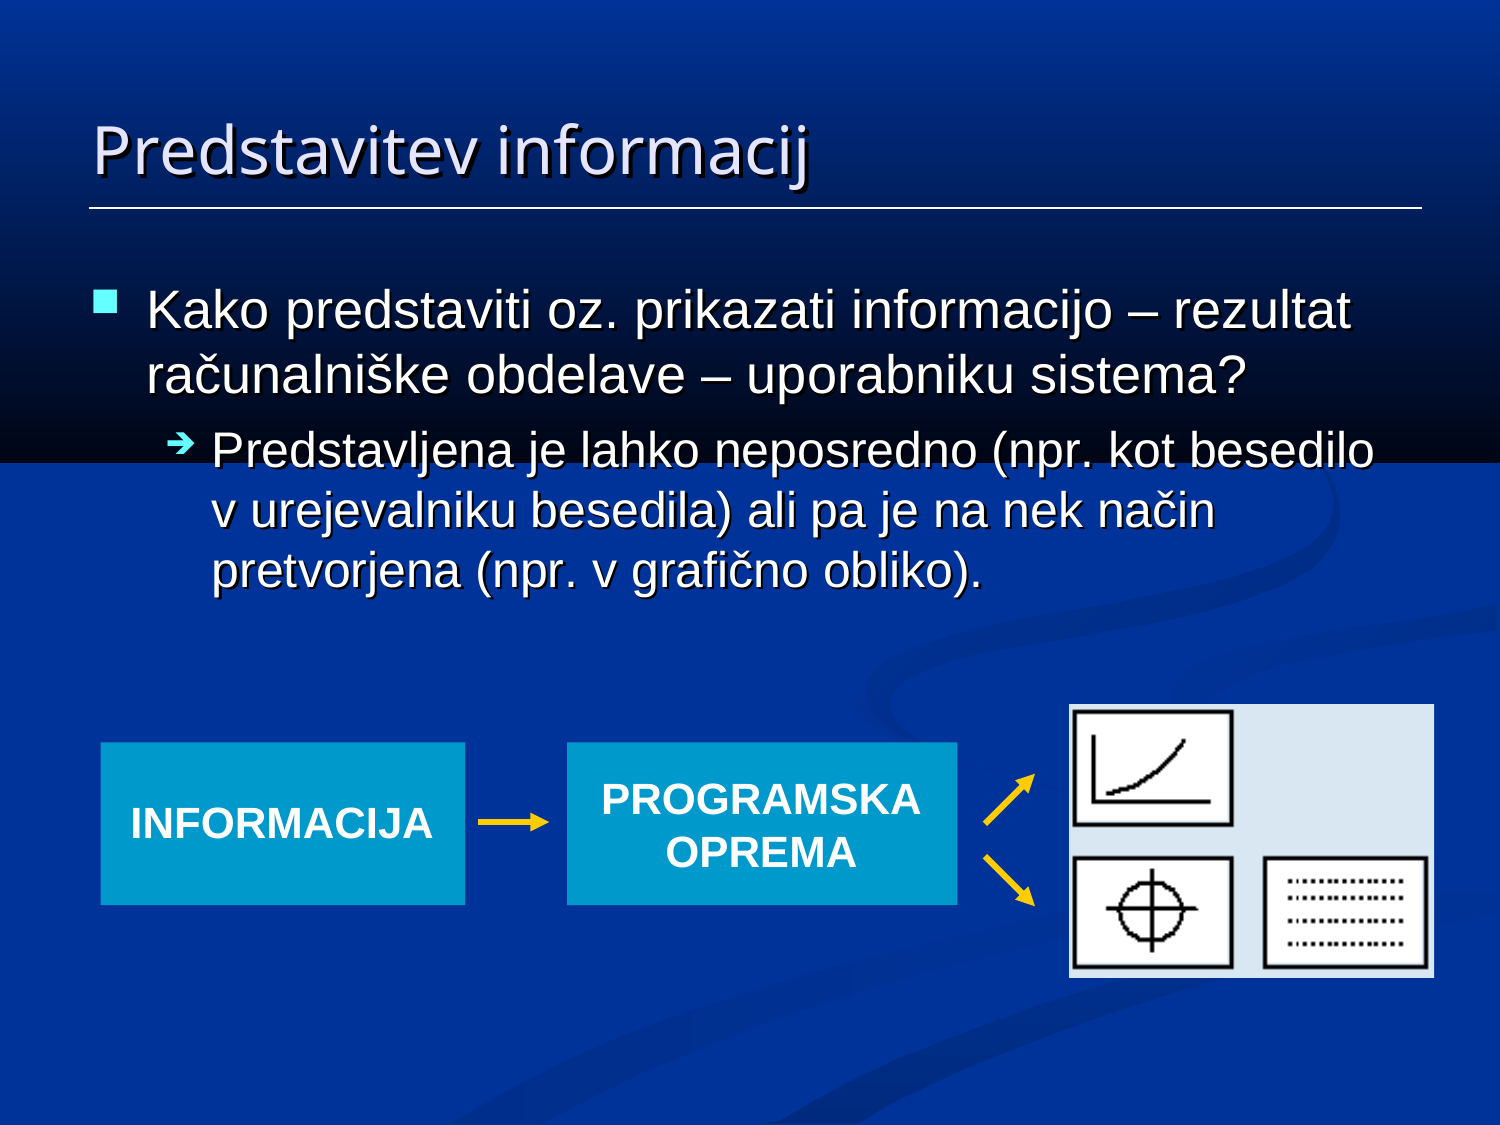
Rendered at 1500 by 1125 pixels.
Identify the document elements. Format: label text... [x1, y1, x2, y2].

text_box Predstavitev informacij [76, 54, 1352, 242]
text_box [100, 855, 466, 906]
text_box [567, 742, 958, 906]
list Kako predstaviti oz. prikazati informacijo – rezultat računalniške obdelave – uporabniku sistema? Predstavljena je lahko neposredno (npr. kot besedilo v urejevalniku besedila) ali pa je na nek način pretvorjena (npr. v grafično obliko). [75, 267, 1426, 1094]
text_box PROGRAMSKA OPREMA [584, 763, 939, 884]
text_box [100, 742, 466, 786]
picture [1069, 704, 1435, 978]
text_box INFORMACIJA [92, 786, 472, 855]
